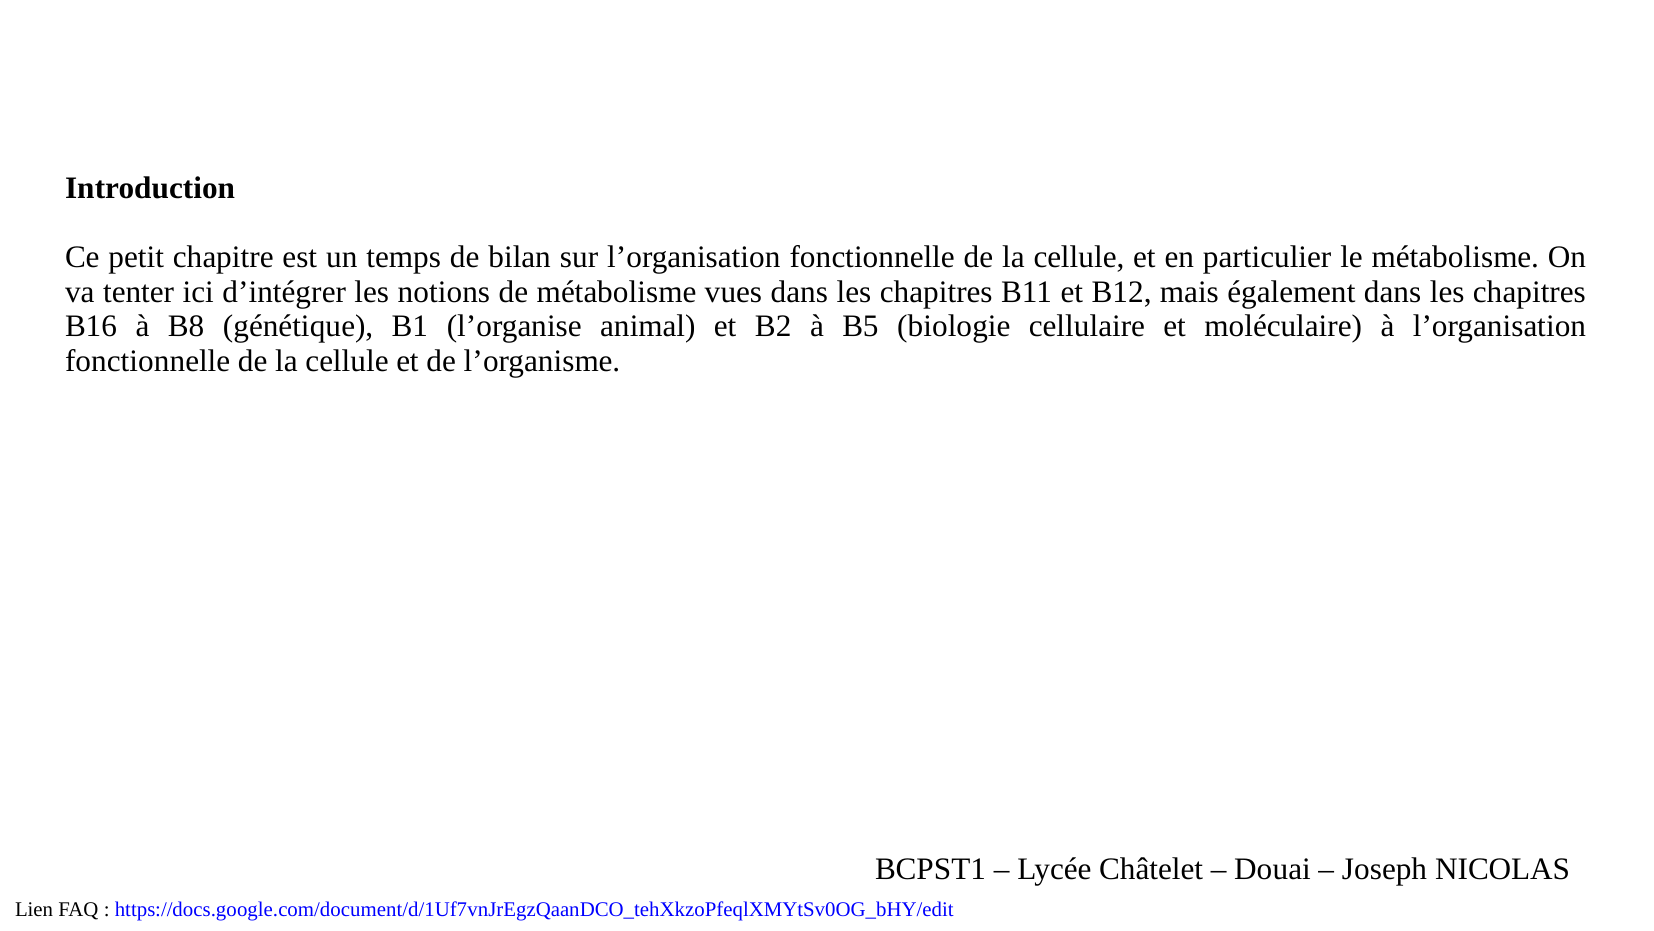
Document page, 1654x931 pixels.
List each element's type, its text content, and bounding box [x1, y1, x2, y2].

text_box Introduction Ce petit chapitre est un temps de bilan sur l’organisation fonctionnelle de la cellule, et en particulier le métabolisme. On va tenter ici d’intégrer les notions de métabolisme vues dans les chapitres B11 et B12, mais également dans les chapitres B16 à B8 (génétique), B1 (l’organise animal) et B2 à B5 (biologie cellulaire et moléculaire) à l’organisation fonctionnelle de la cellule et de l’organisme. [64, 171, 1589, 931]
text_box Lien FAQ : https://docs.google.com/document/d/1Uf7vnJrEgzQaanDCO_tehXkzoPfeqlXMYtSv0OG_bHY/edit [0, 897, 993, 931]
